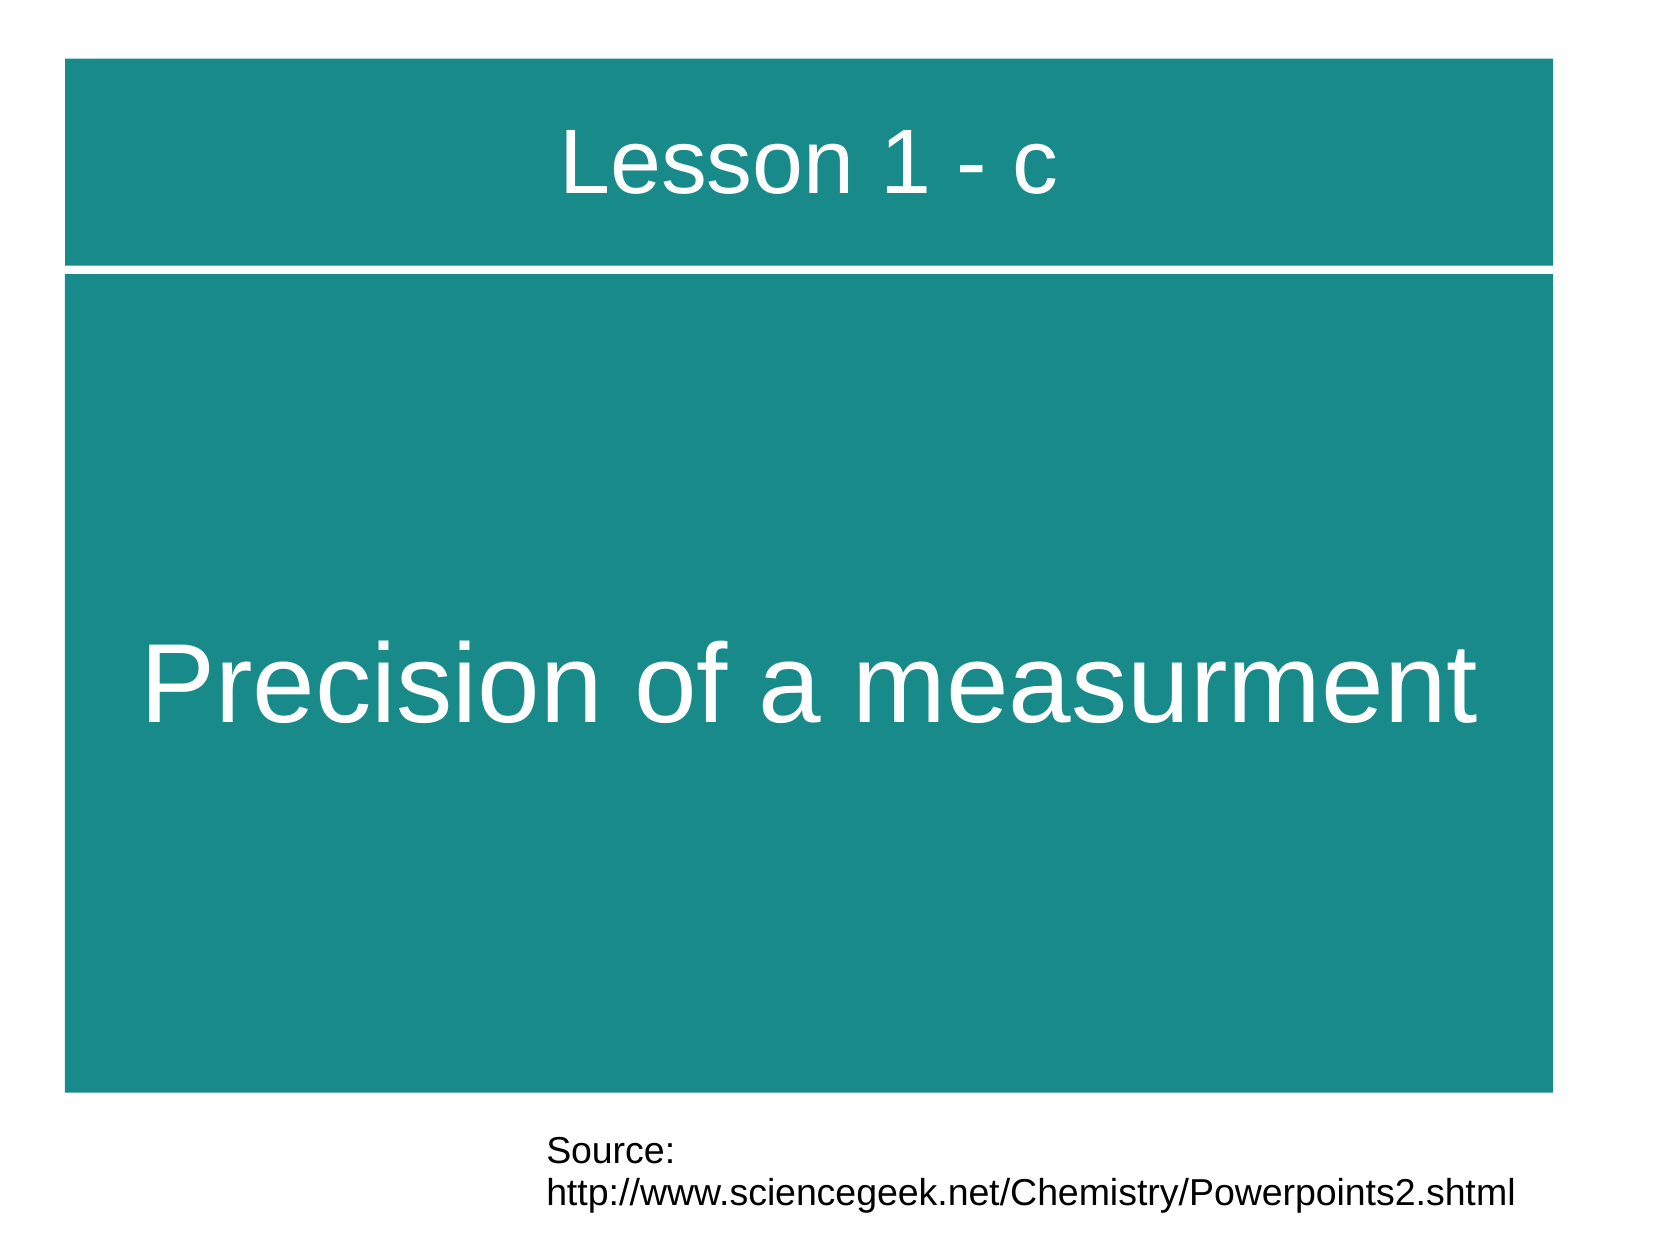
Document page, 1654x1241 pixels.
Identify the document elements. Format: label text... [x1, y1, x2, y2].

text_box Source: http://www.sciencegeek.net/Chemistry/Powerpoints2.shtml [531, 1122, 1536, 1222]
subtitle Precision of a measurment [64, 274, 1554, 1093]
title Lesson 1 - c [65, 58, 1554, 266]
